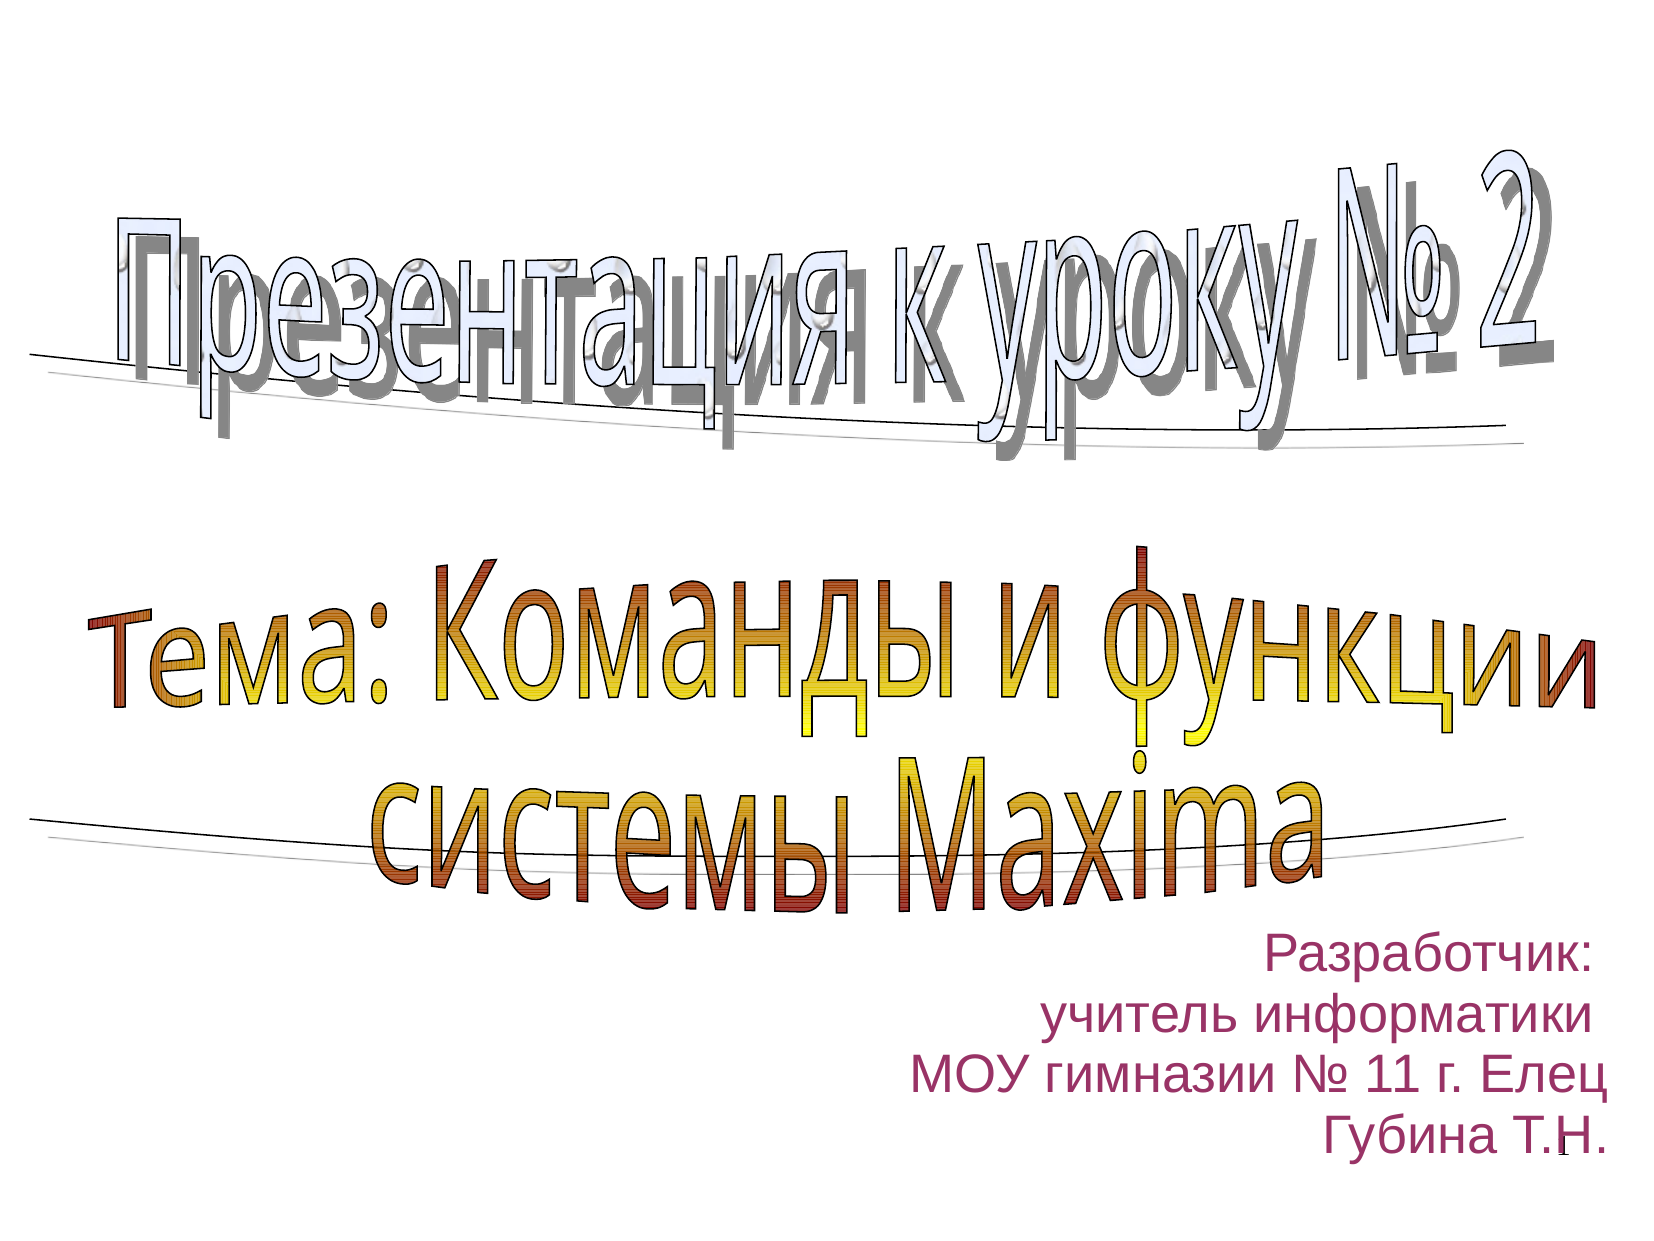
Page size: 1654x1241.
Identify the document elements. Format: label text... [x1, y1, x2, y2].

text_box Тема: Команды и функции системы Maxima [219, 615, 288, 705]
text_box Презентация к уроку № 2 [1114, 231, 1172, 377]
text_box Презентация к уроку № 2 [526, 259, 577, 384]
text_box Тема: Команды и функции системы Maxima [1164, 785, 1256, 896]
text_box Презентация к уроку № 2 [268, 257, 322, 378]
text_box Тема: Команды и функции системы Maxima [88, 609, 152, 708]
text_box Тема: Команды и функции системы Maxima [1134, 790, 1145, 899]
text_box Тема: Команды и функции системы Maxima [302, 608, 354, 704]
text_box Презентация к уроку № 2 [118, 218, 181, 366]
text_box Презентация к уроку № 2 [1238, 220, 1298, 431]
text_box Тема: Команды и функции системы Maxima [899, 757, 984, 912]
text_box Презентация к уроку № 2 [792, 250, 847, 385]
text_box Тема: Команды и функции системы Maxima [150, 628, 205, 708]
text_box Тема: Команды и функции системы Maxima [802, 580, 867, 737]
text_box Тема: Команды и функции системы Maxima [878, 580, 930, 697]
text_box Презентация к уроку № 2 [200, 255, 257, 419]
text_box Тема: Команды и функции системы Maxima [1328, 608, 1379, 703]
text_box Презентация к уроку № 2 [1338, 163, 1397, 360]
text_box Презентация к уроку № 2 [653, 257, 715, 429]
text_box Тема: Команды и функции системы Maxima [1000, 792, 1053, 911]
text_box Тема: Команды и функции системы Maxima [663, 581, 715, 699]
text_box Презентация к уроку № 2 [583, 256, 635, 387]
text_box Тема: Команды и функции системы Maxima [436, 559, 498, 700]
text_box Тема: Команды и функции системы Maxima [556, 791, 609, 902]
text_box Тема: Команды и функции системы Maxima [372, 783, 419, 885]
text_box Тема: Команды и функции системы Maxima [1539, 634, 1595, 708]
text_box Тема: Команды и функции системы Maxima [1001, 583, 1058, 698]
text_box Тема: Команды и функции системы Maxima [1105, 546, 1178, 747]
text_box Тема: Команды и функции системы Maxima [504, 788, 551, 900]
text_box Презентация к уроку № 2 [1187, 225, 1238, 372]
text_box Тема: Команды и функции системы Maxima [836, 796, 847, 913]
text_box Тема: Команды и функции системы Maxima [1390, 614, 1453, 733]
text_box Тема: Команды и функции системы Maxima [504, 589, 564, 701]
text_box Презентация к уроку № 2 [459, 260, 514, 384]
text_box Тема: Команды и функции системы Maxima [1183, 594, 1244, 746]
text_box Презентация к уроку № 2 [1405, 225, 1440, 317]
text_box Презентация к уроку № 2 [331, 258, 380, 380]
text_box Тема: Команды и функции системы Maxima [940, 582, 951, 697]
text_box Тема: Команды и функции системы Maxima [734, 581, 790, 697]
text_box Тема: Команды и функции системы Maxima [1253, 600, 1309, 702]
text_box Разработчик: учитель информатики МОУ гимназии № 11 г. Елец Губина Т.Н. [797, 915, 1625, 1173]
text_box Тема: Команды и функции системы Maxima [686, 795, 755, 911]
text_box Тема: Команды и функции системы Maxima [431, 786, 488, 894]
text_box Тема: Команды и функции системы Maxima [1464, 624, 1520, 706]
text_box Тема: Команды и функции системы Maxima [1270, 782, 1322, 883]
text_box Тема: Команды и функции системы Maxima [1063, 791, 1123, 905]
text_box Презентация к уроку № 2 [390, 259, 444, 383]
text_box Презентация к уроку № 2 [1407, 332, 1438, 354]
text_box Презентация к уроку № 2 [1480, 150, 1536, 348]
text_box Тема: Команды и функции системы Maxima [579, 584, 648, 698]
text_box Презентация к уроку № 2 [895, 246, 946, 383]
text_box Презентация к уроку № 2 [977, 241, 1037, 442]
text_box Презентация к уроку № 2 [726, 254, 782, 385]
text_box Тема: Команды и функции системы Maxima [616, 792, 671, 909]
text_box Тема: Команды и функции системы Maxima [774, 796, 826, 912]
text_box Презентация к уроку № 2 [1045, 236, 1102, 441]
